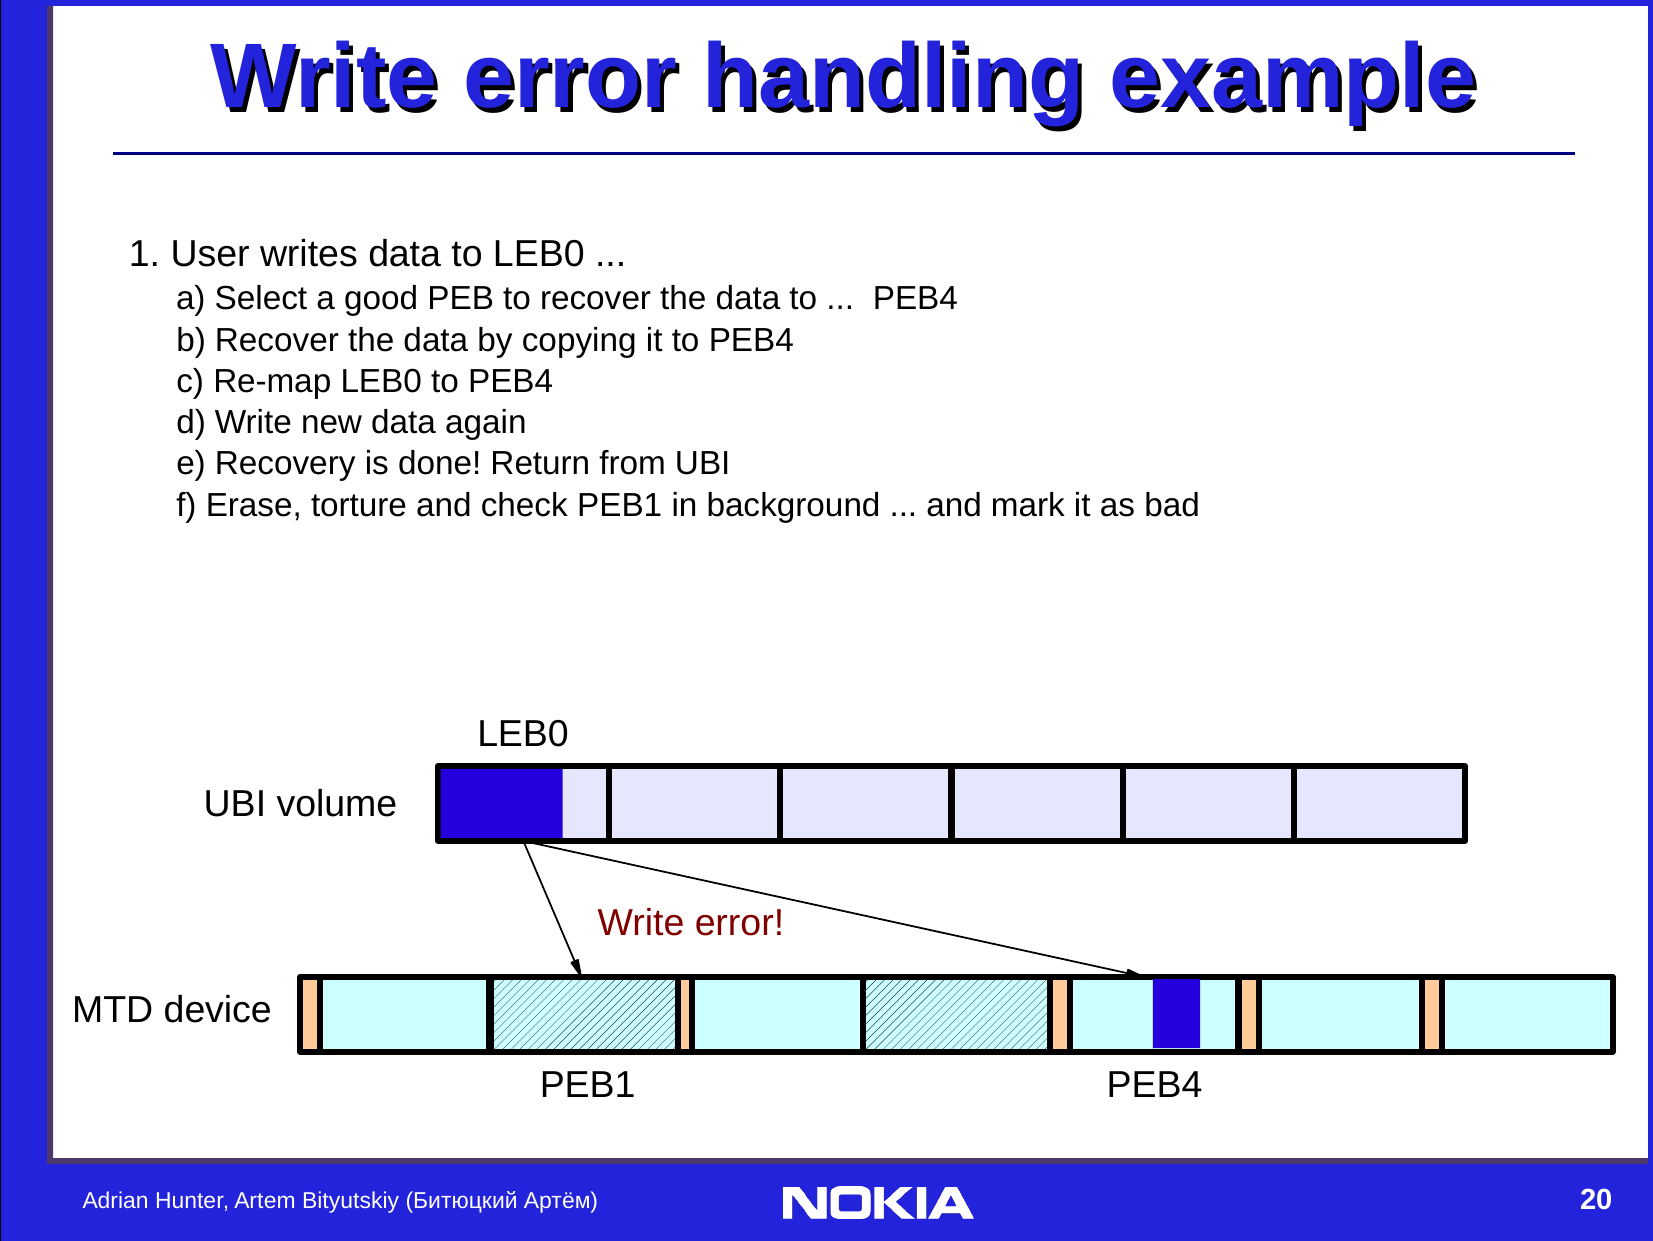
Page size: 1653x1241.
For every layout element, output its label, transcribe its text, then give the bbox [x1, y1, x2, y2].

text_box e) Recovery is done! Return from UBI [161, 437, 747, 478]
text_box UBI volume [526, 843, 789, 1023]
text_box LEB0 [462, 705, 584, 762]
text_box a) Select a good PEB to recover the data to ... [161, 272, 858, 325]
text_box 1. User writes data to LEB0 ... [114, 225, 642, 282]
text_box MTD device [57, 981, 287, 1038]
text_box b) Recover the data by copying it to PEB4 [161, 313, 812, 366]
text_box Write error! [582, 894, 801, 951]
text_box d) Write new data again [161, 396, 545, 437]
text_box f) Erase, torture and check PEB1 in background ... [161, 478, 911, 531]
text_box PEB4 [1091, 1055, 1218, 1113]
text_box UBI volume [188, 775, 789, 1023]
picture [783, 1186, 974, 1219]
text_box c) Re-map LEB0 to PEB4 [161, 354, 570, 407]
text_box and mark it as bad [911, 478, 1217, 531]
title Write error handling example [100, 2, 1588, 151]
text_box [300, 976, 1613, 1052]
text_box PEB1 [525, 1055, 651, 1113]
text_box PEB4 [858, 272, 974, 325]
text_box [437, 765, 1466, 841]
